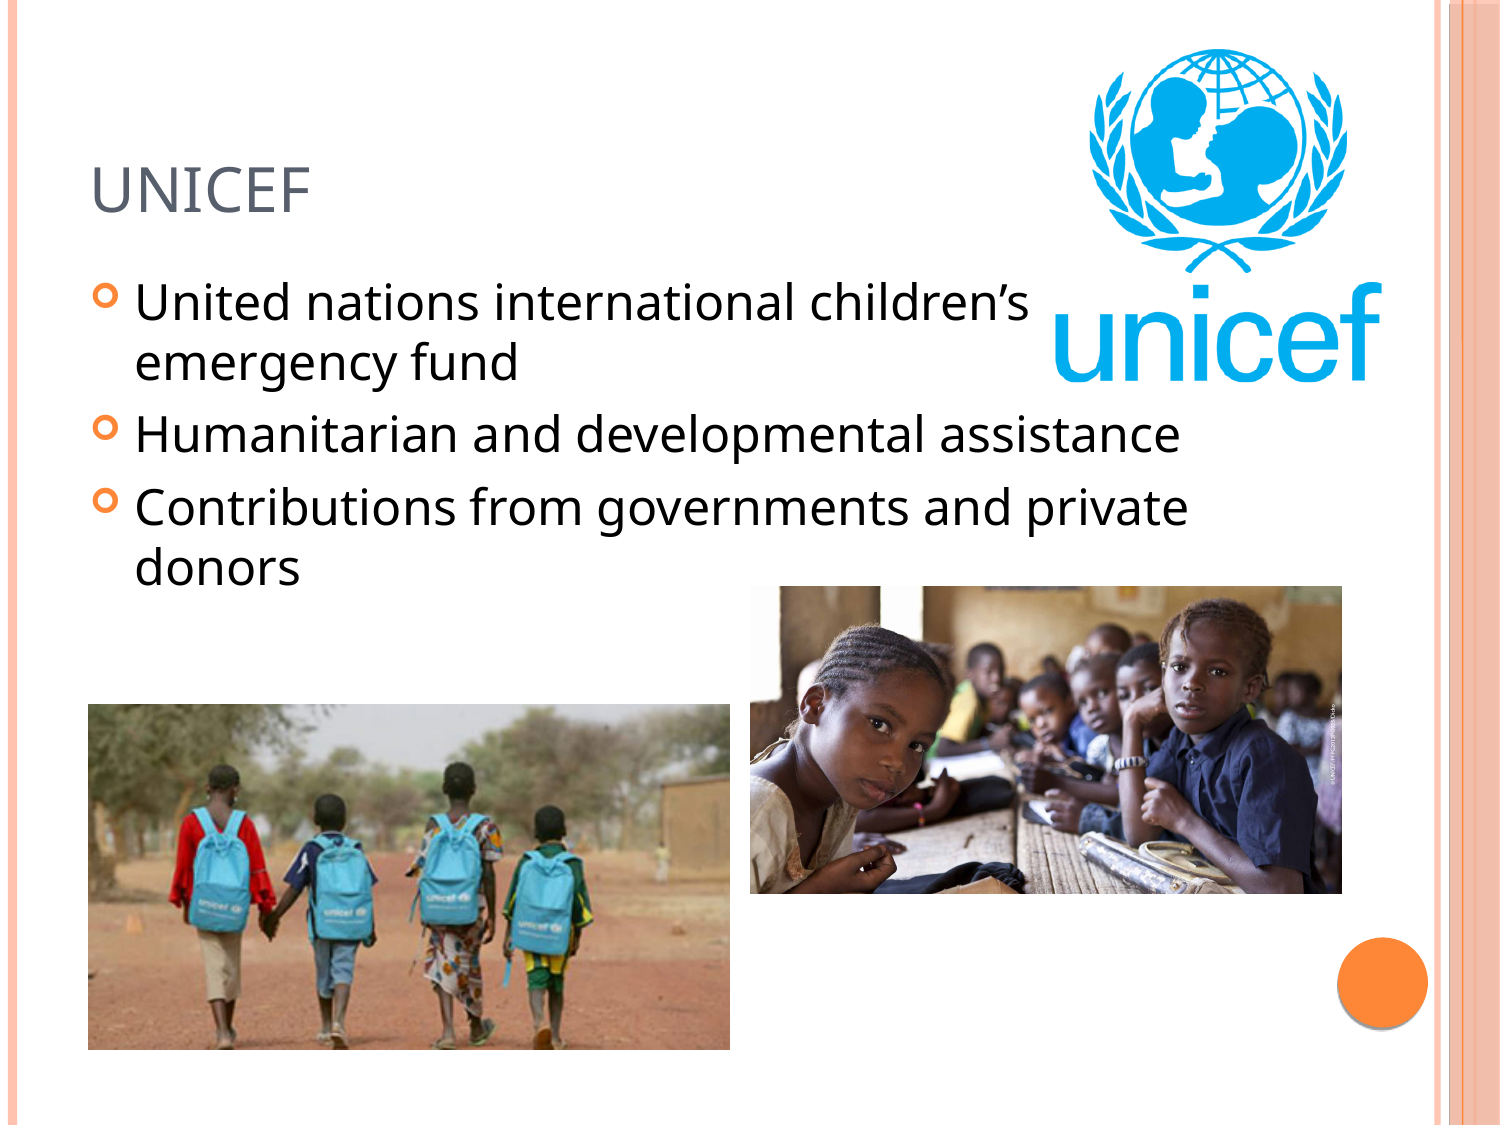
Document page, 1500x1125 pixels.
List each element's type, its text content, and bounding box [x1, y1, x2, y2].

picture [750, 586, 1342, 894]
list United nations international children’s emergency fund Humanitarian and developmental assistance Contributions from governments and private donors [75, 262, 1300, 1062]
picture [88, 704, 730, 1050]
title UNICEF [75, 45, 1045, 233]
picture [1045, 42, 1391, 389]
